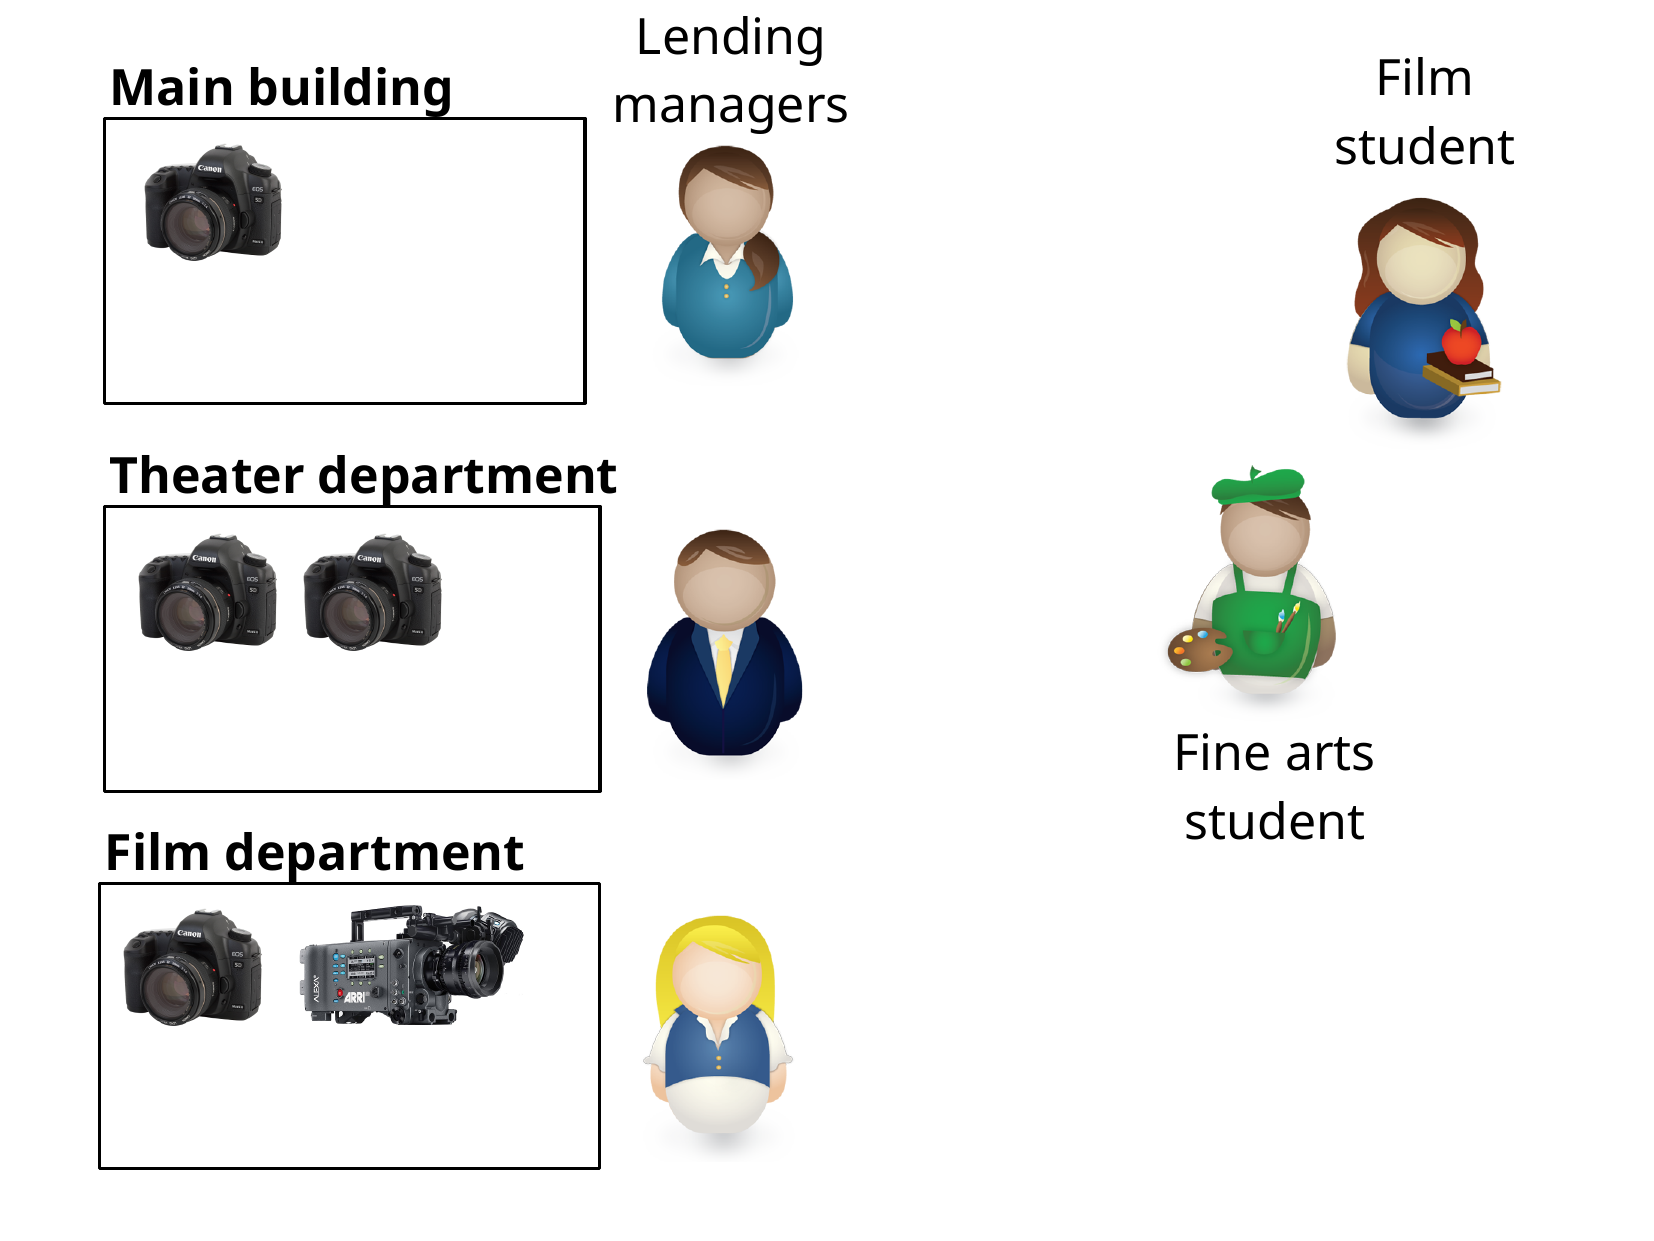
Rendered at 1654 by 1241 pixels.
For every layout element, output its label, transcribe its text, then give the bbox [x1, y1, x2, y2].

text_box Film student [1290, 45, 1561, 177]
picture [135, 134, 291, 271]
picture [129, 524, 286, 661]
picture [293, 899, 526, 1030]
picture [626, 512, 825, 781]
picture [294, 524, 451, 661]
text_box Lending managers [596, 3, 867, 136]
picture [626, 899, 818, 1162]
text_box Fine arts student [1140, 720, 1411, 852]
picture [641, 136, 816, 386]
text_box Film department [90, 810, 527, 884]
text_box Main building [94, 45, 456, 119]
text_box Theater department [94, 433, 615, 507]
picture [1153, 177, 1531, 720]
picture [114, 899, 271, 1036]
